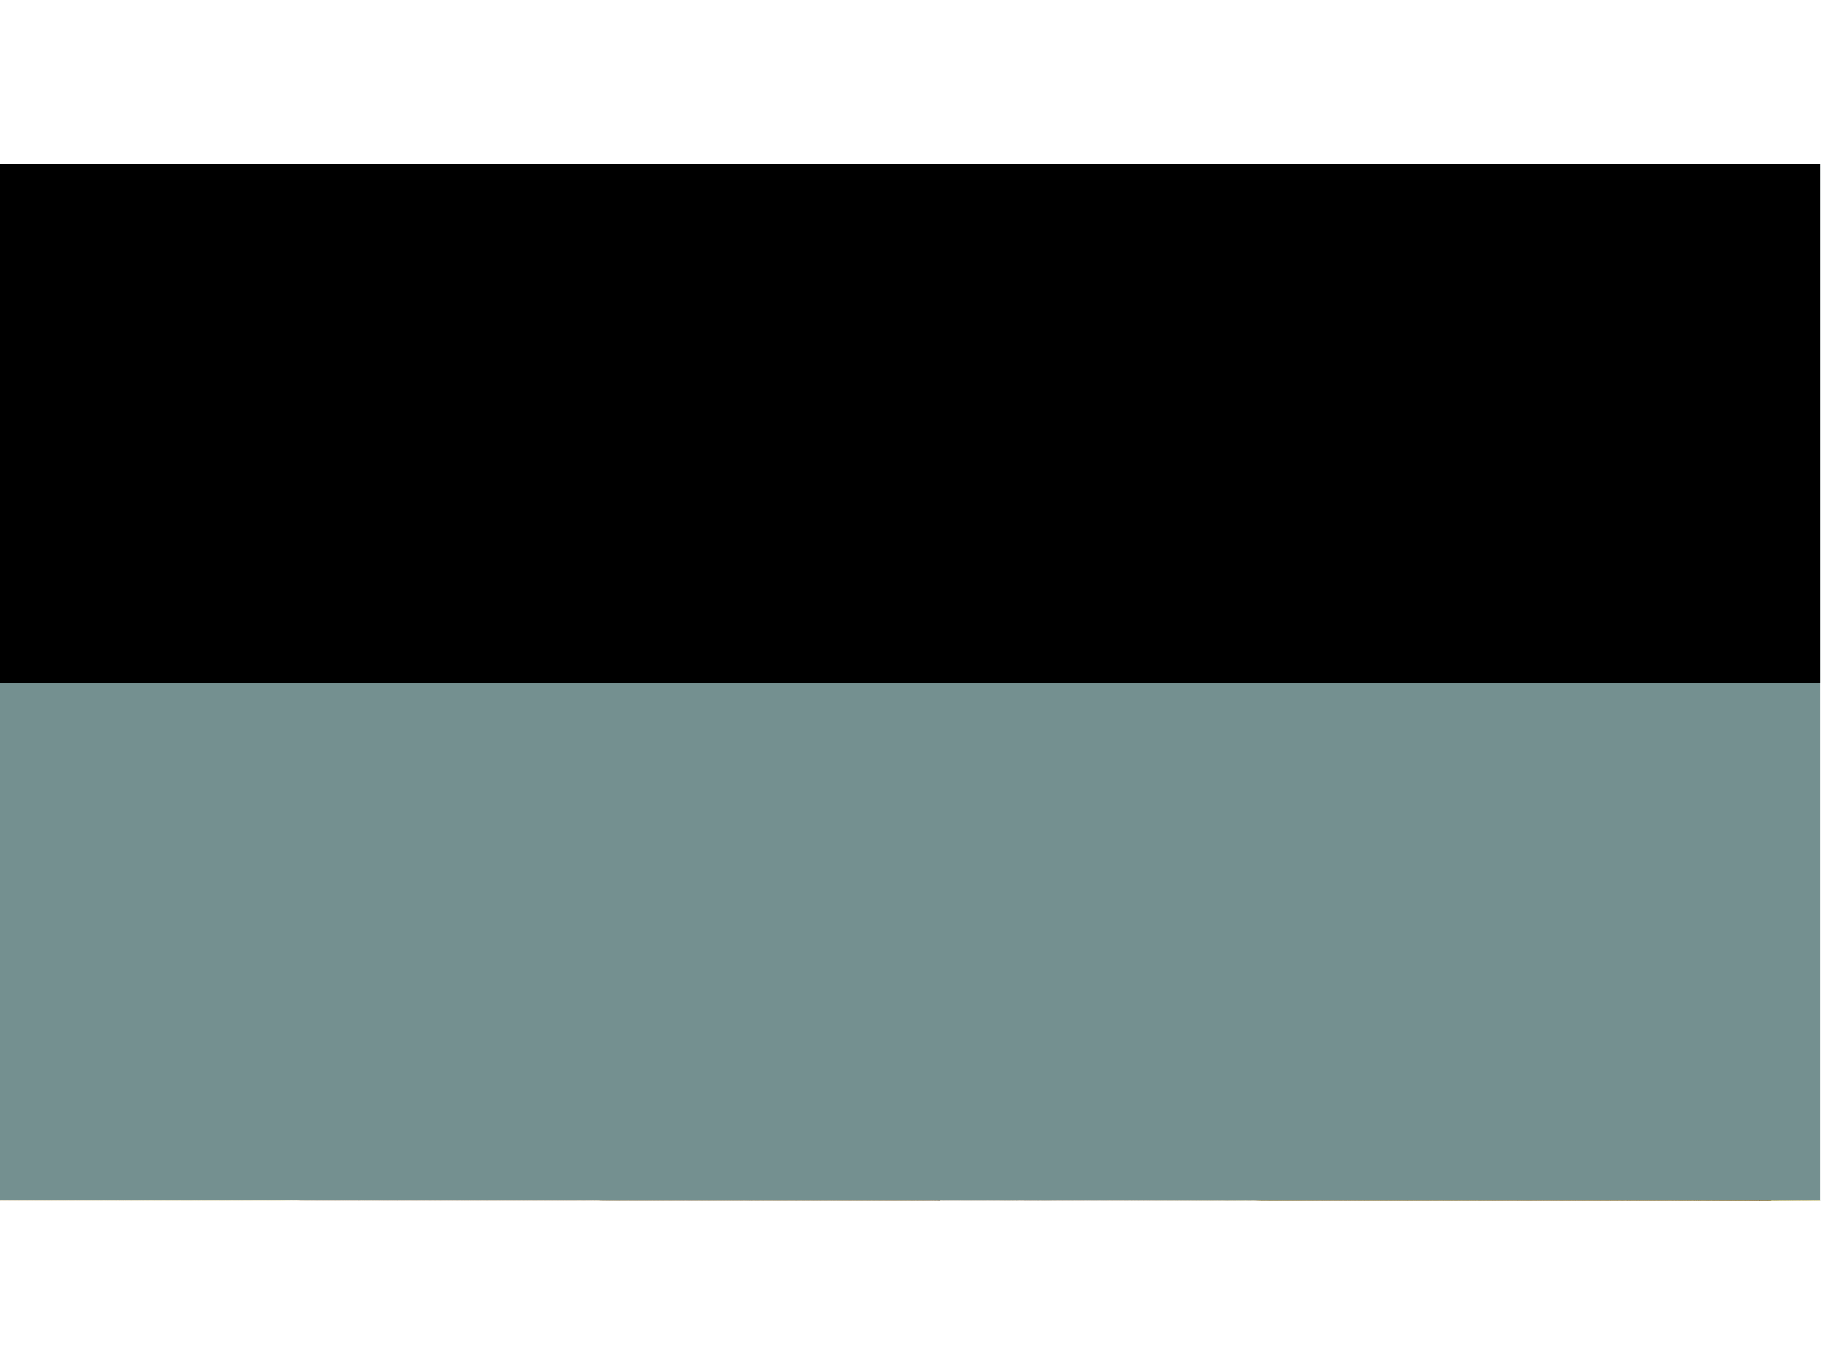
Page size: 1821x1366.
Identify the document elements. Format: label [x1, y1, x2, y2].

picture [0, 683, 1821, 1201]
text_box [0, 164, 1821, 683]
